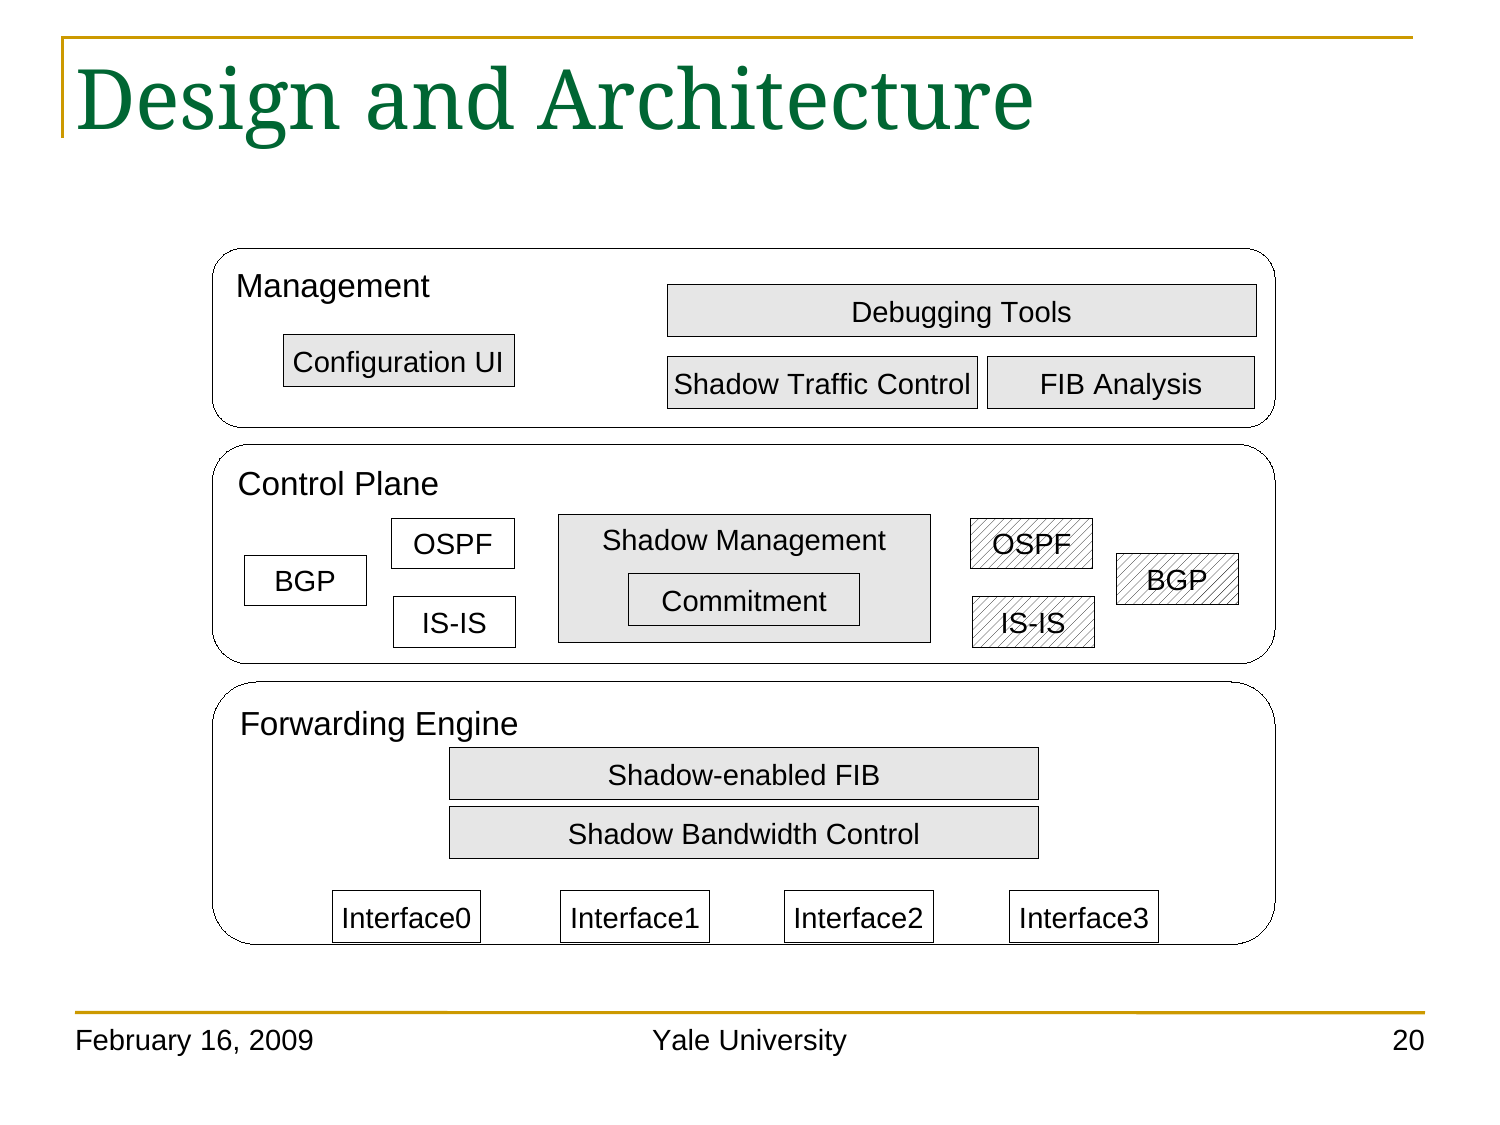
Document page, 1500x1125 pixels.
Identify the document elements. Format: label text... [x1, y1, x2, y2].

text_box Management [212, 248, 1276, 428]
text_box FIB Analysis [987, 356, 1255, 409]
text_box Interface3 [1009, 890, 1159, 943]
title Design and Architecture [75, 45, 1425, 151]
text_box BGP [244, 555, 367, 606]
text_box IS-IS [972, 596, 1095, 648]
text_box IS-IS [393, 596, 516, 648]
text_box Debugging Tools [667, 284, 1257, 337]
text_box BGP [1116, 553, 1239, 605]
text_box OSPF [970, 518, 1093, 569]
text_box Interface2 [784, 890, 934, 943]
text_box Interface1 [560, 890, 710, 943]
text_box Shadow Traffic Control [667, 356, 978, 409]
text_box Interface0 [332, 890, 481, 943]
text_box Shadow-enabled FIB [449, 747, 1039, 800]
text_box Forwarding Engine [212, 681, 1276, 945]
text_box Commitment [628, 573, 860, 626]
text_box OSPF [391, 518, 515, 569]
text_box Configuration UI [283, 334, 515, 387]
text_box Control Plane [212, 444, 1276, 664]
text_box Shadow Management [558, 514, 931, 643]
text_box Shadow Bandwidth Control [449, 806, 1039, 859]
